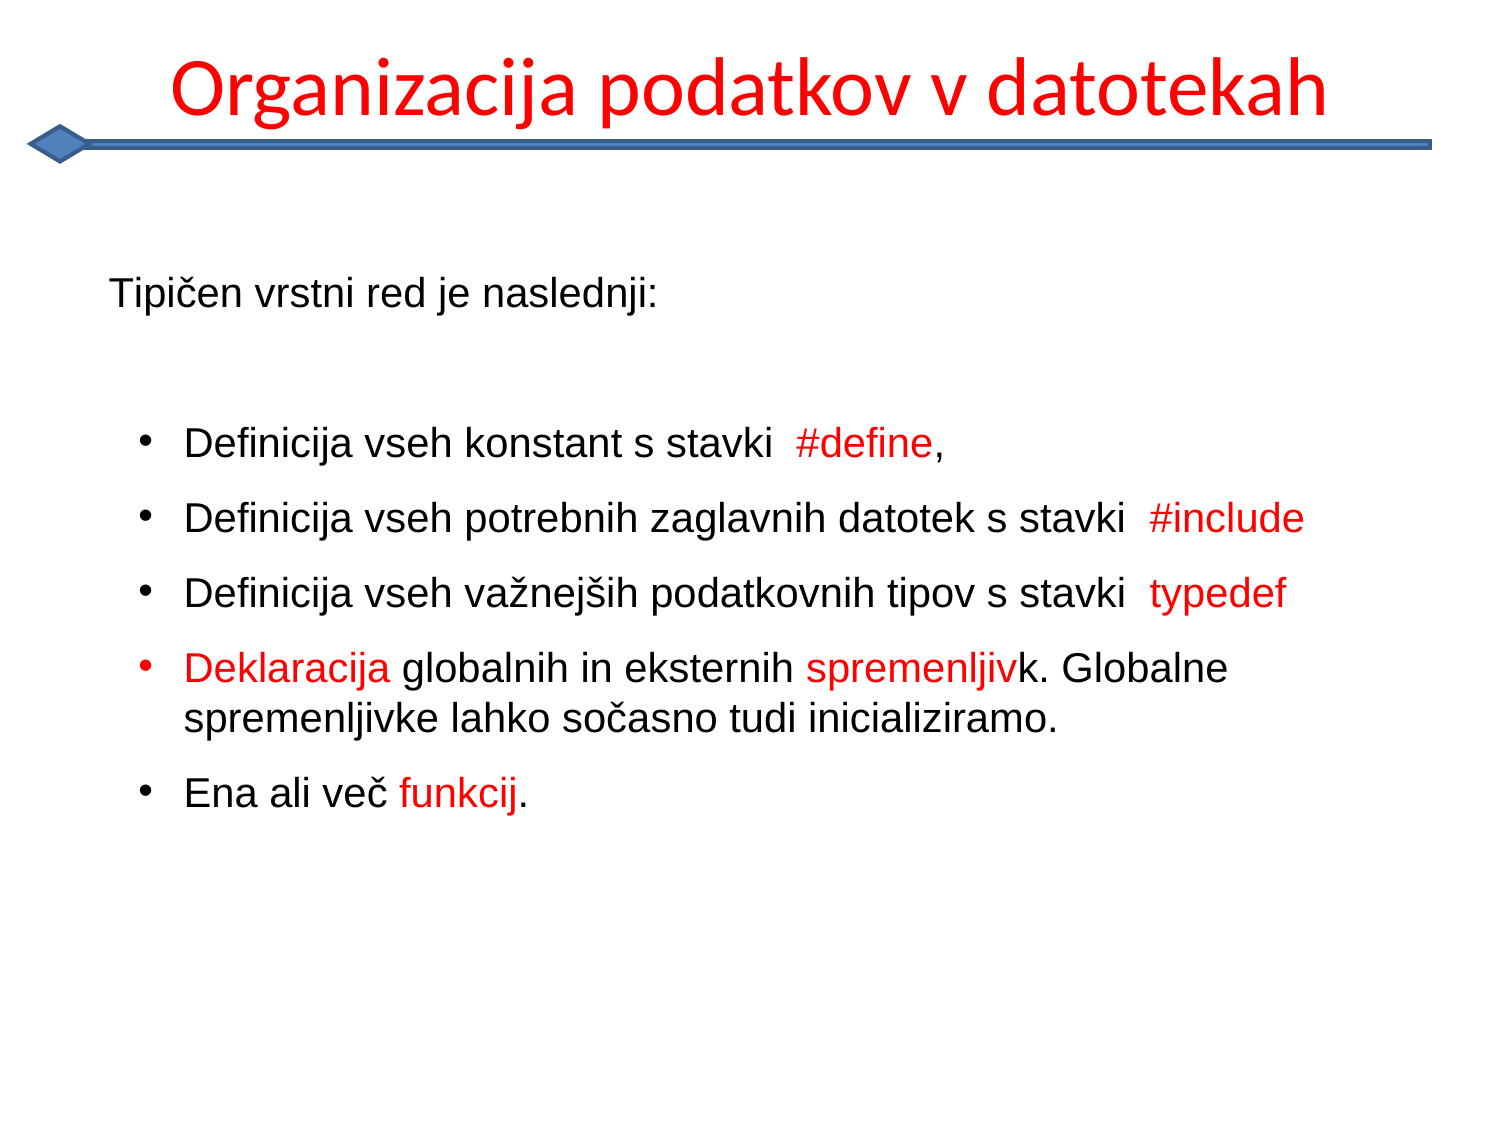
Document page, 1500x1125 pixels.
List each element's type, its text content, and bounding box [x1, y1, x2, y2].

title Organizacija podatkov v datotekah [75, 23, 1426, 141]
text_box Tipičen vrstni red je naslednji: Definicija vseh konstant s stavki #define, Definicija vseh potrebnih zaglavnih datotek s stavki #include Definicija vseh važnejših podatkovnih tipov s stavki typedef Deklaracija globalnih in eksternih spremenljivk. Globalne spremenljivke lahko sočasno tudi inicializiramo. Ena ali več funkcij. [93, 257, 1372, 899]
